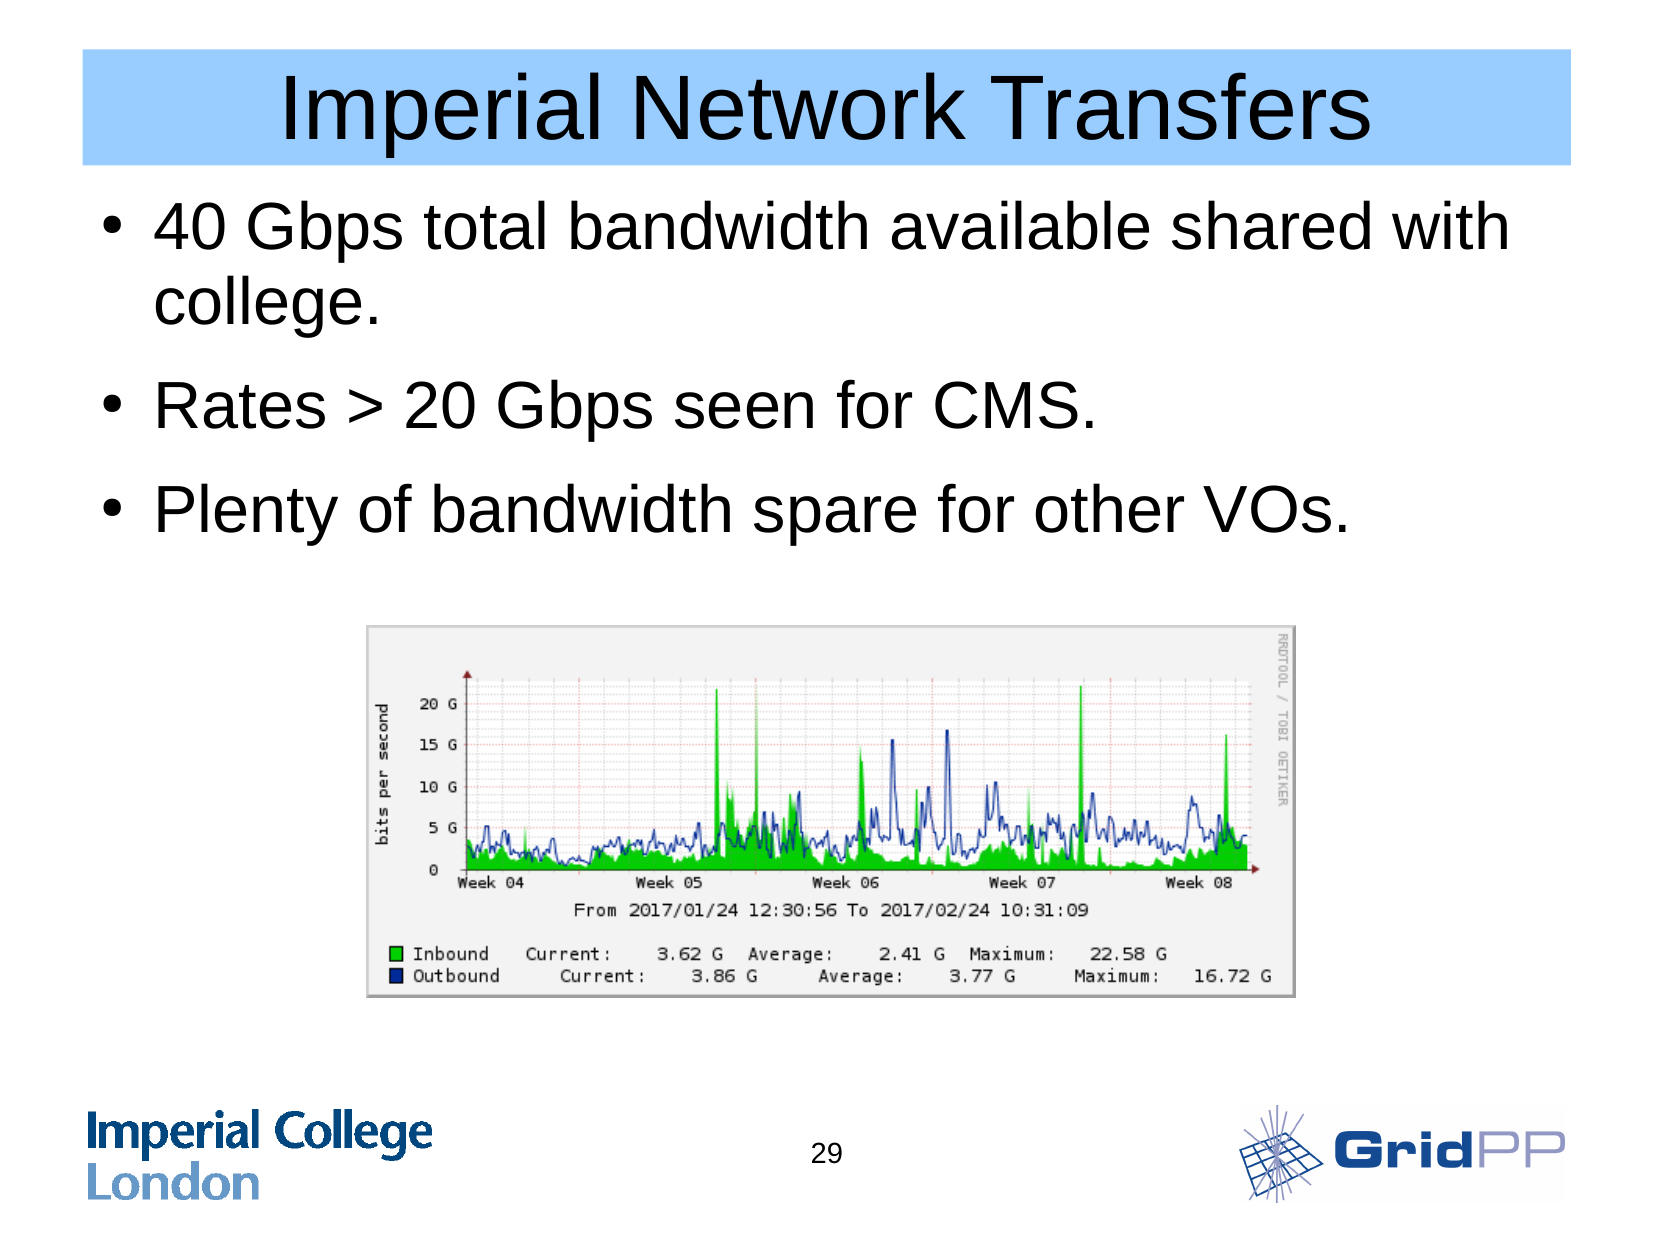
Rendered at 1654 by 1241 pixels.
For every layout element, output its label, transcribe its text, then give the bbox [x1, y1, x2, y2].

picture [88, 1109, 432, 1200]
list 40 Gbps total bandwidth available shared with college. Rates > 20 Gbps seen for CMS. Plenty of bandwidth spare for other VOs. [82, 188, 1571, 1075]
picture [1239, 1105, 1565, 1203]
picture [366, 625, 1296, 998]
title Imperial Network Transfers [82, 49, 1571, 166]
